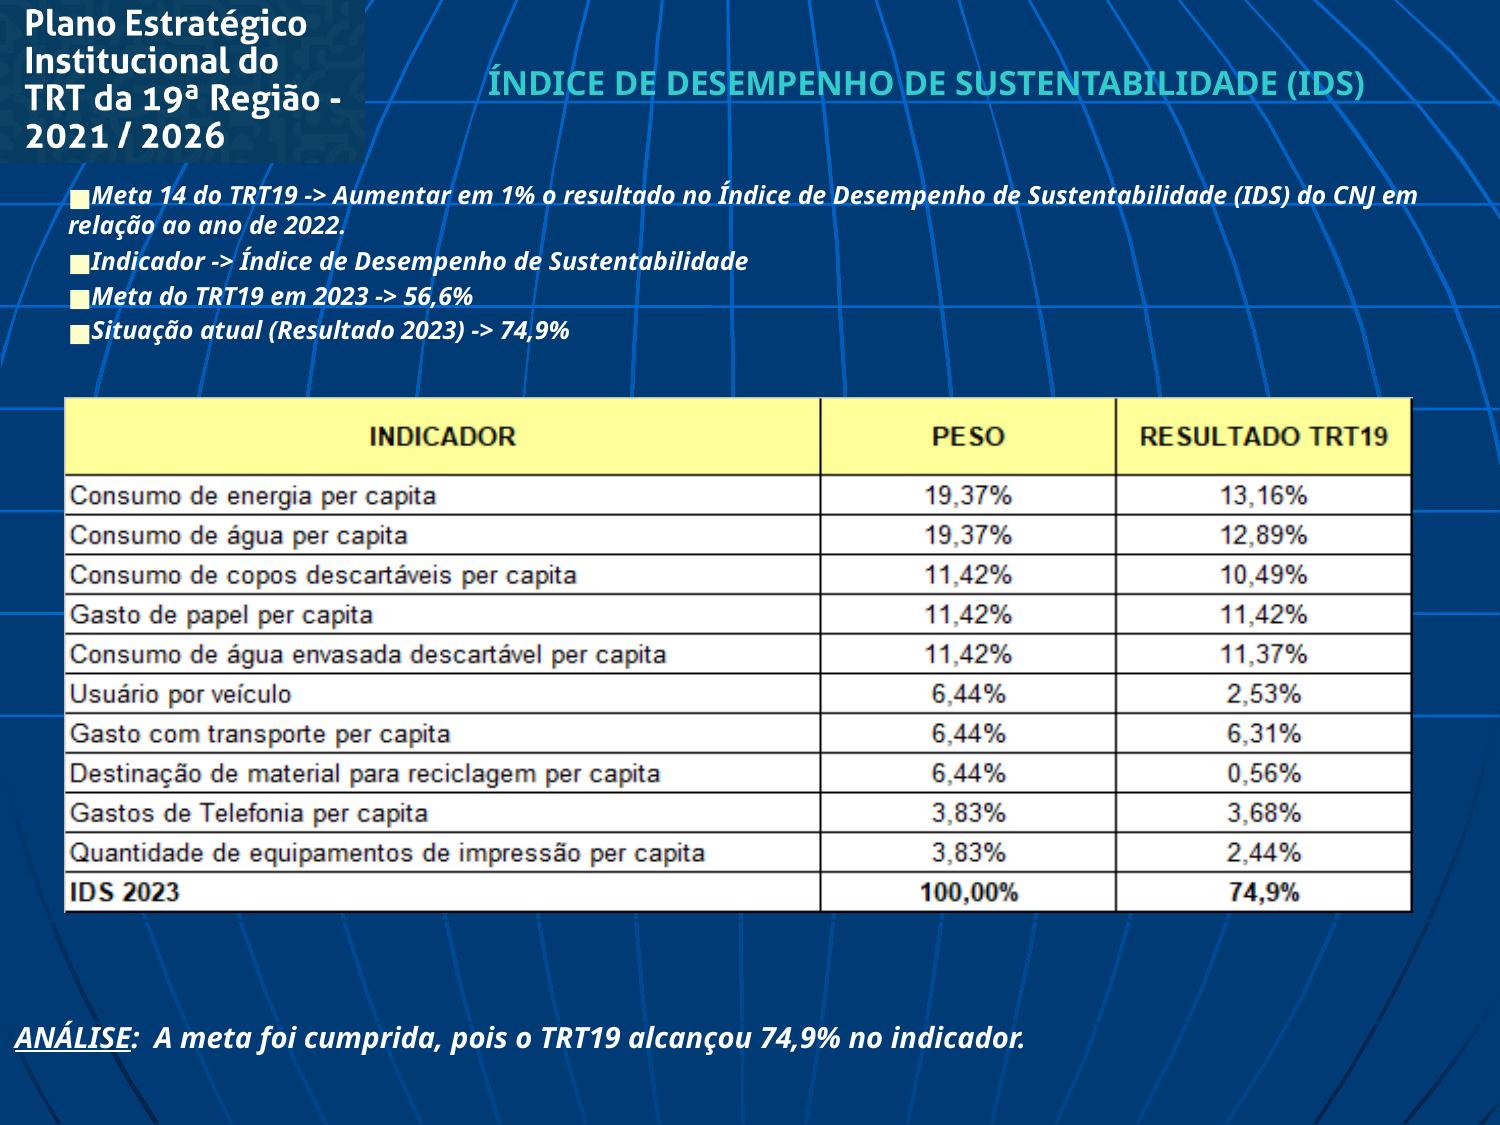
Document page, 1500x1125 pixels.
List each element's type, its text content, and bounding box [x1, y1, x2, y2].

picture [64, 397, 1413, 913]
text_box ANÁLISE: A meta foi cumprida, pois o TRT19 alcançou 74,9% no indicador. [0, 1011, 1406, 1083]
text_box Meta 14 do TRT19 -> Aumentar em 1% o resultado no Índice de Desempenho de Sustentabilidade (IDS) do CNJ em relação ao ano de 2022. Indicador -> Índice de Desempenho de Sustentabilidade Meta do TRT19 em 2023 -> 56,6% Situação atual (Resultado 2023) -> 74,9% [53, 172, 1459, 374]
picture [0, 0, 365, 163]
text_box ÍNDICE DE DESEMPENHO DE SUSTENTABILIDADE (IDS) [365, 54, 1500, 110]
